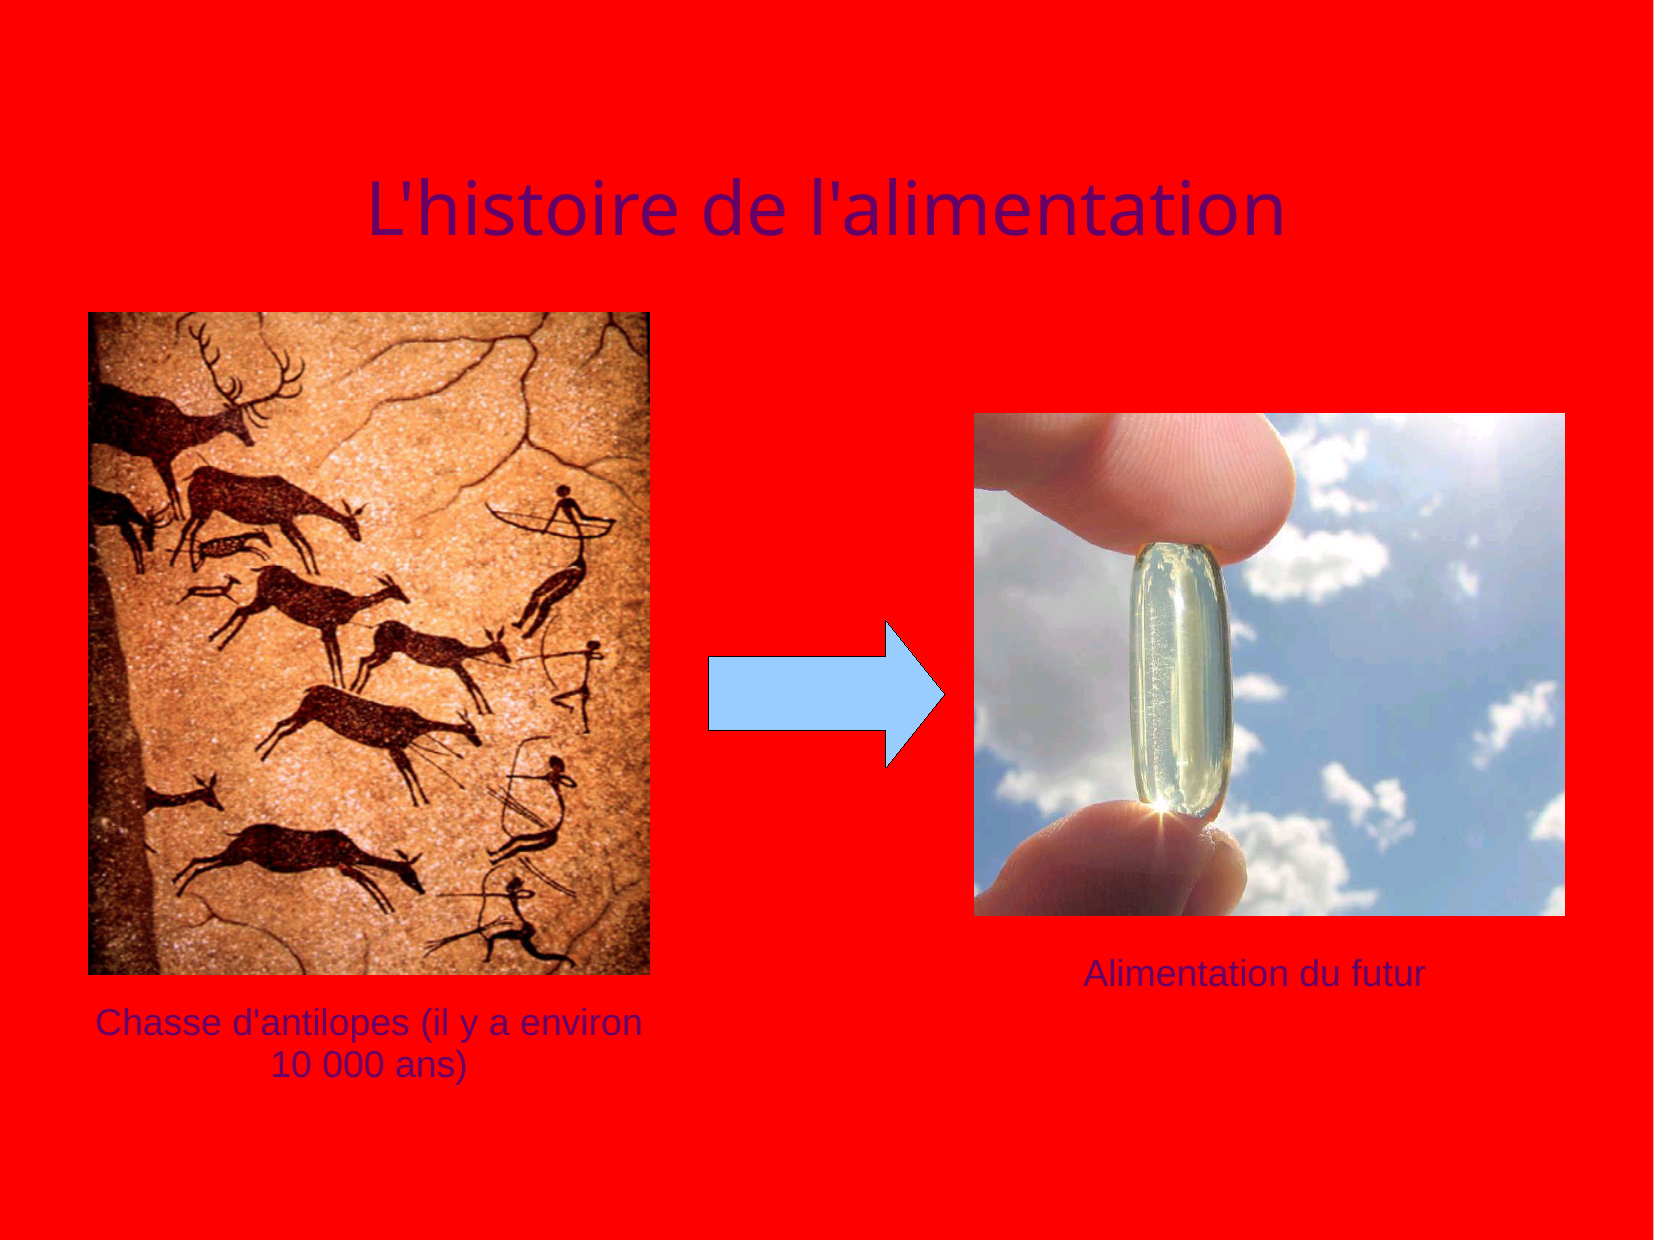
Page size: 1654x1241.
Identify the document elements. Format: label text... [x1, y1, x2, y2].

picture [974, 413, 1565, 916]
text_box L'histoire de l'alimentation [206, 147, 1447, 269]
text_box [708, 620, 945, 768]
text_box Chasse d'antilopes (il y a environ 10 000 ans) [59, 993, 680, 1093]
text_box Alimentation du futur [1003, 944, 1506, 1002]
picture [88, 312, 650, 975]
